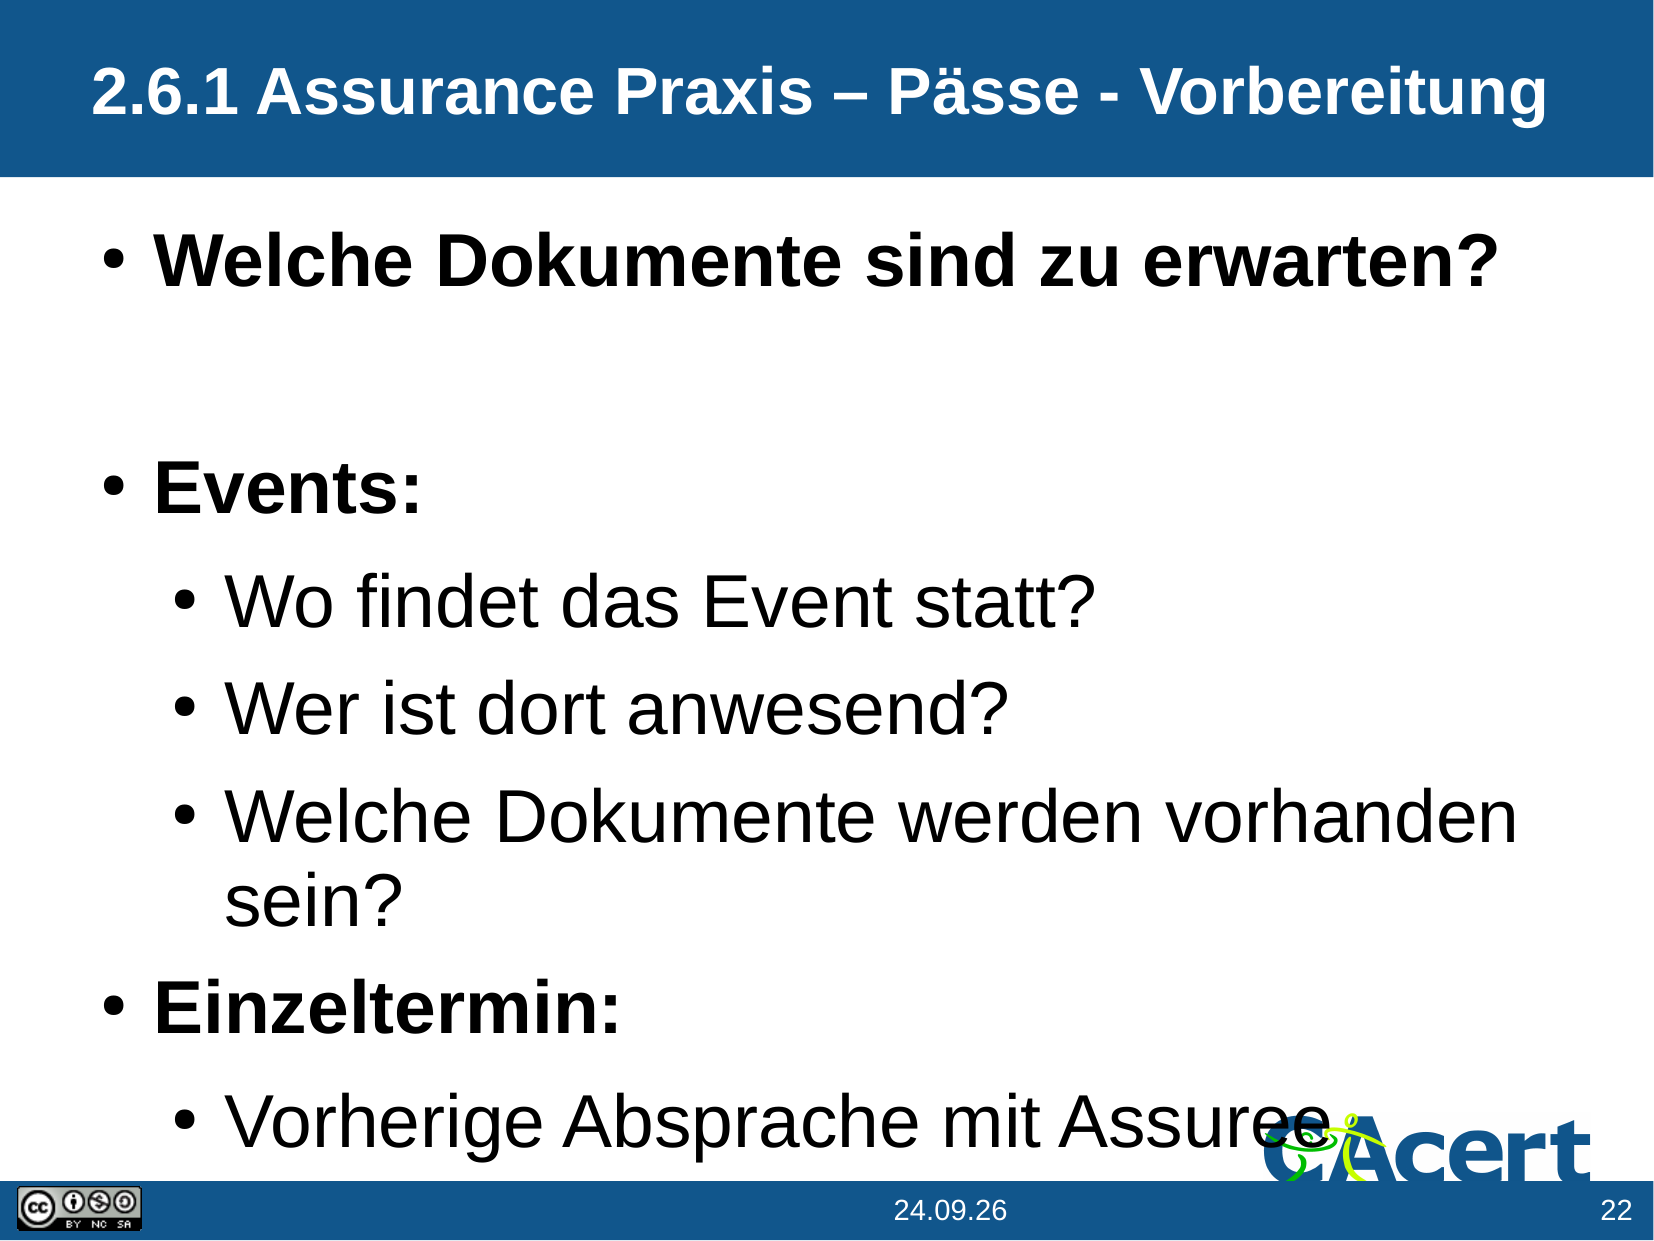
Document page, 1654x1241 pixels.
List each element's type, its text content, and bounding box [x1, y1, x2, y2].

list Welche Dokumente sind zu erwarten? Events: Wo findet das Event statt? Wer ist dort anwesend? Welche Dokumente werden vorhanden sein? Einzeltermin: Vorherige Absprache mit Assuree [82, 218, 1571, 1164]
title 2.6.1 Assurance Praxis – Pässe - Vorbereitung [76, 17, 1565, 166]
picture [17, 1186, 142, 1231]
picture [1263, 1112, 1591, 1181]
